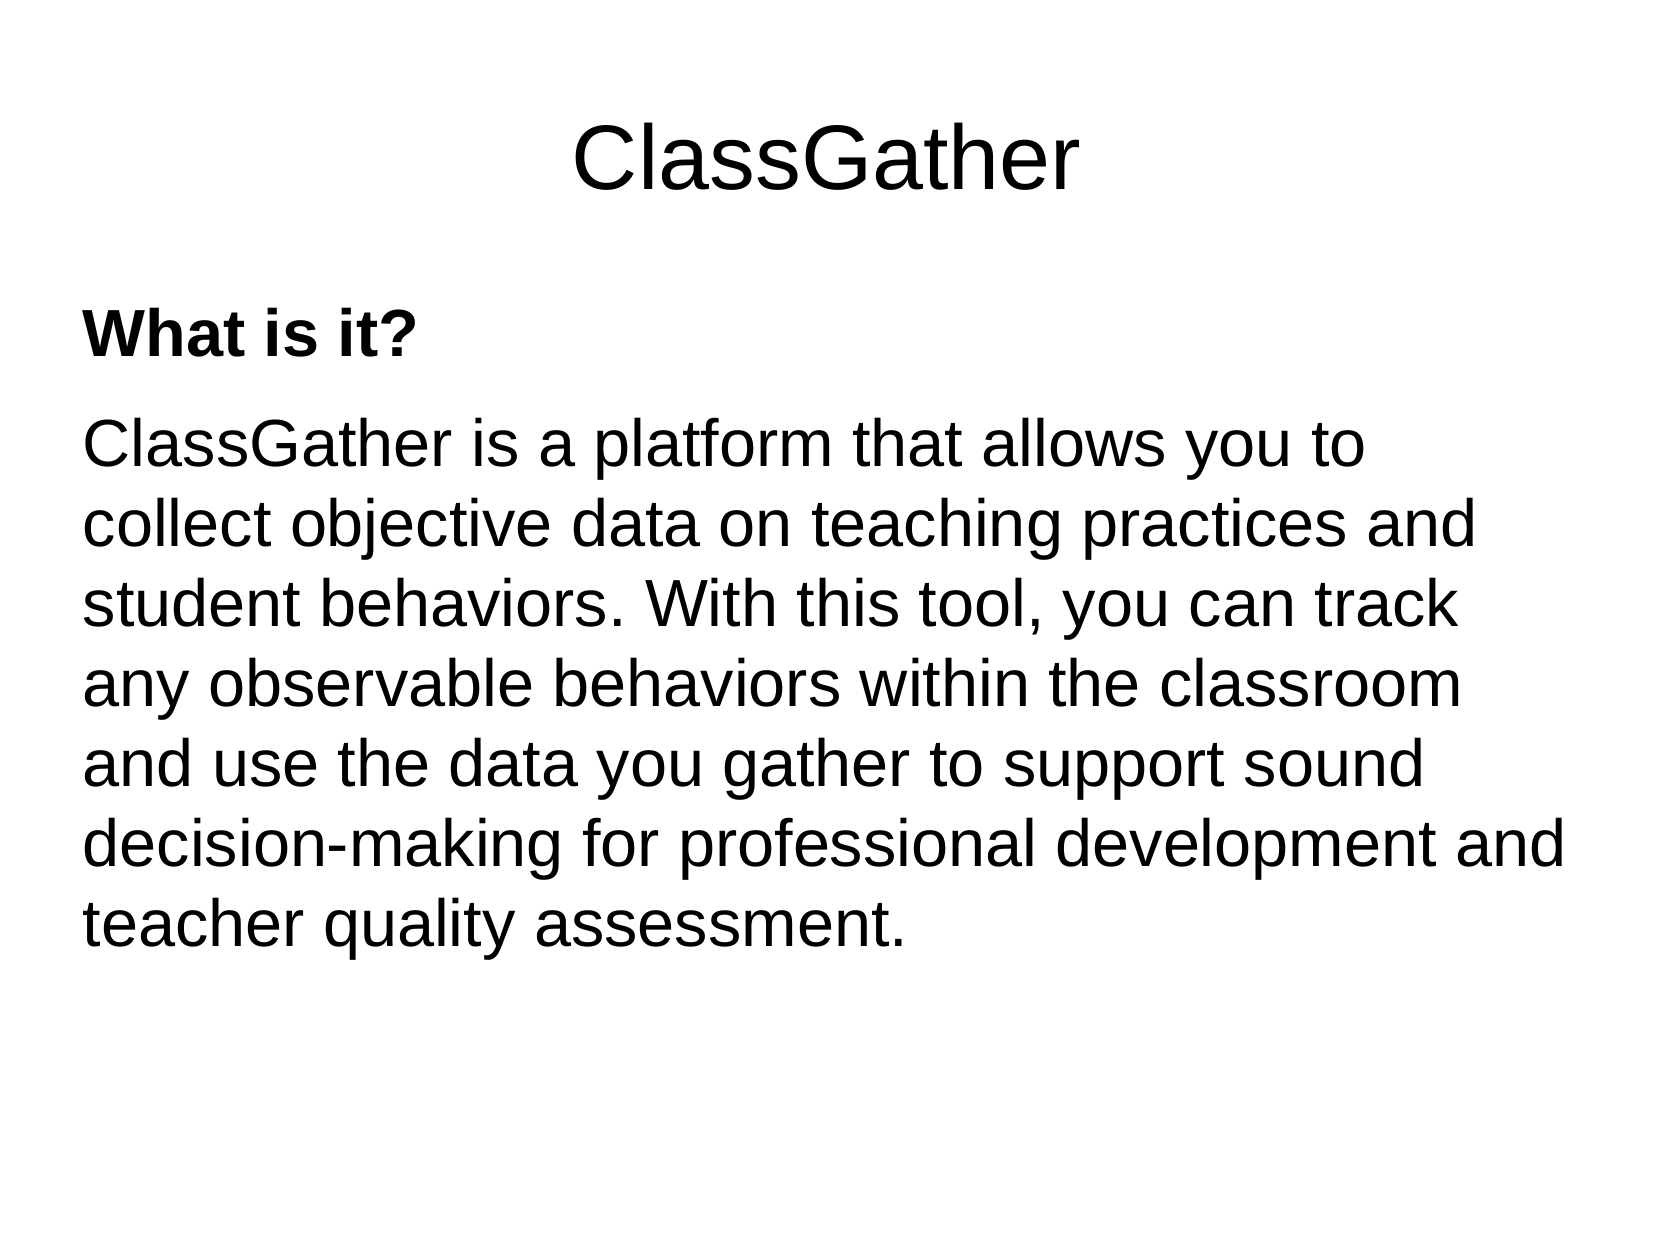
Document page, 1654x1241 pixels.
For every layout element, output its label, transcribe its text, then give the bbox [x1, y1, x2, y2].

title ClassGather [82, 49, 1571, 257]
list What is it? ClassGather is a platform that allows you to collect objective data on teaching practices and student behaviors. With this tool, you can track any observable behaviors within the classroom and use the data you gather to support sound decision-making for professional development and teacher quality assessment. [82, 290, 1571, 1010]
